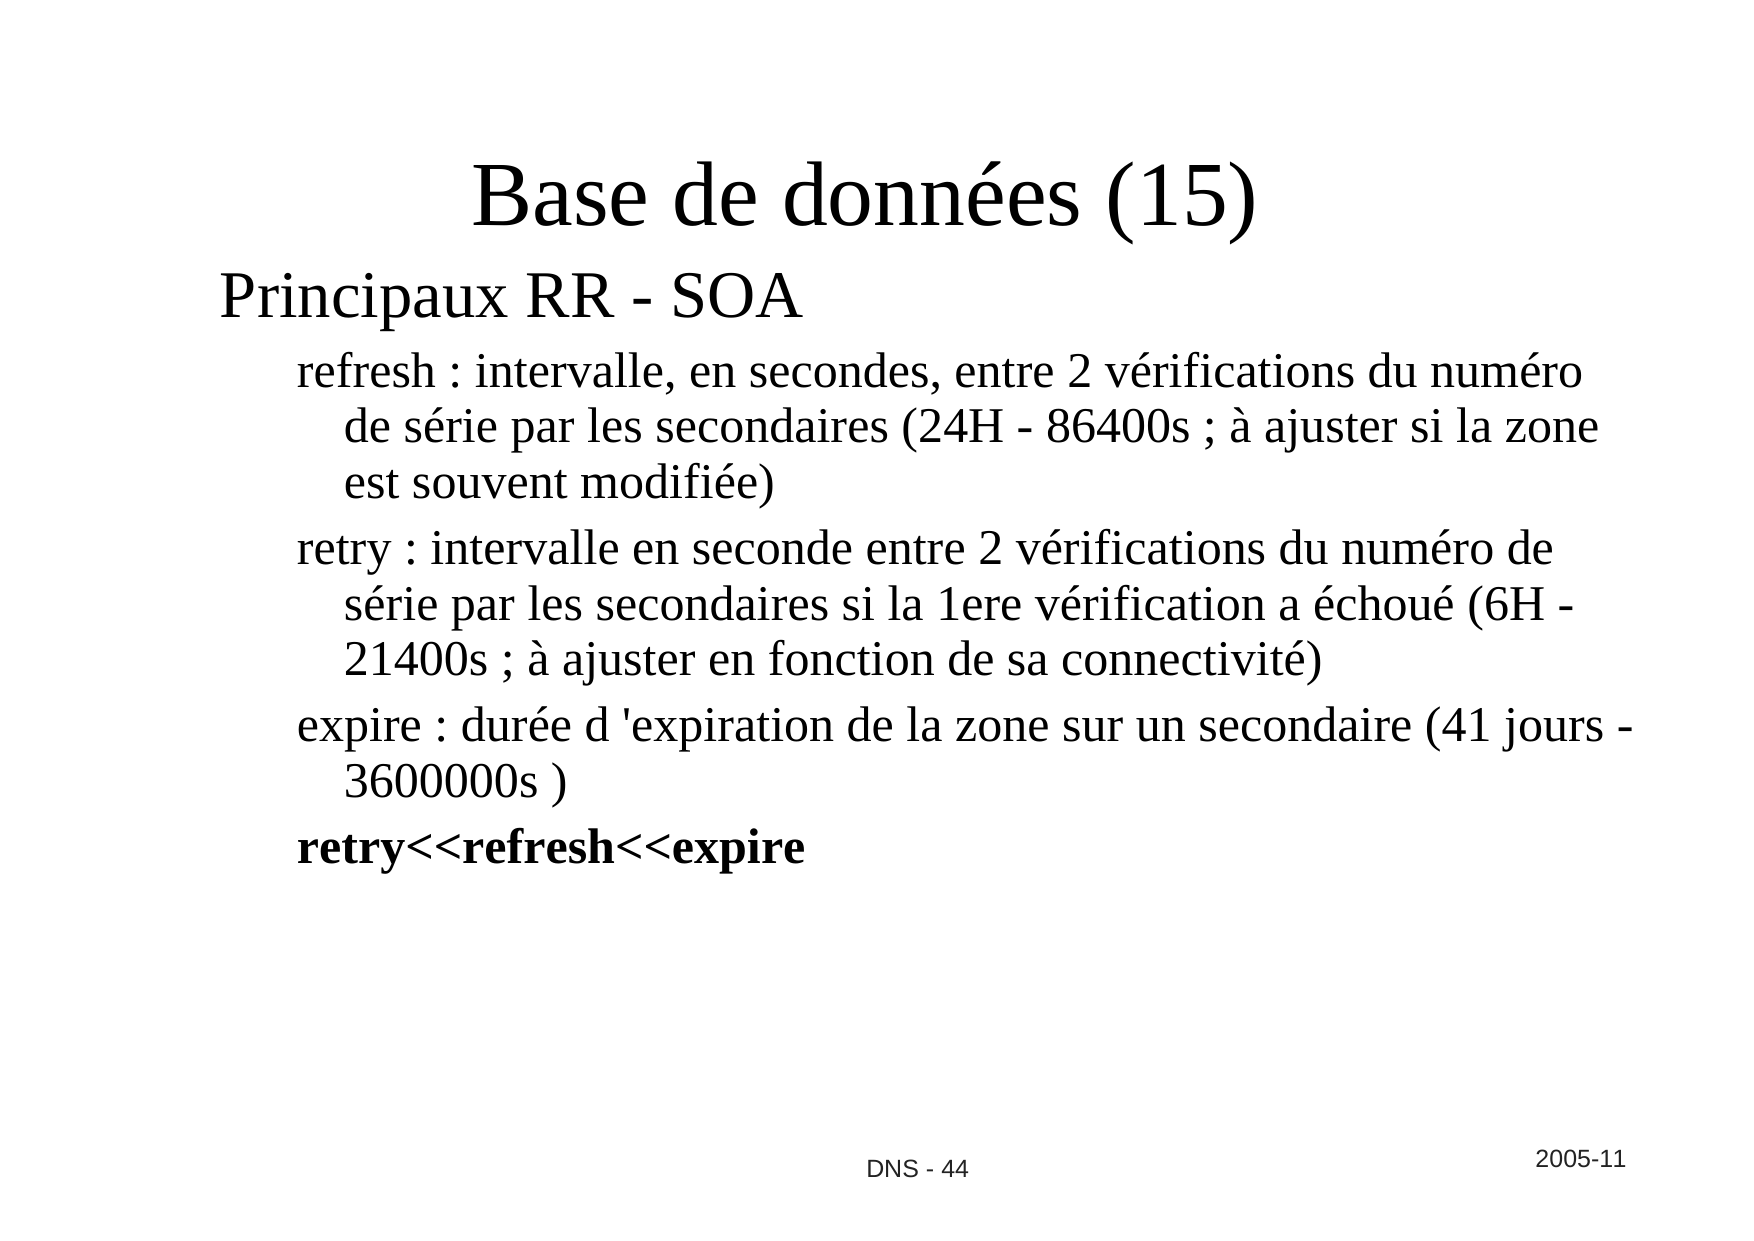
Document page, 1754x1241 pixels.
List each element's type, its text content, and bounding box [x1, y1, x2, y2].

list Principaux RR - SOA refresh : intervalle, en secondes, entre 2 vérifications du numéro de série par les secondaires (24H - 86400s ; à ajuster si la zone est souvent modifiée) retry : intervalle en seconde entre 2 vérifications du numéro de série par les secondaires si la 1ere vérification a échoué (6H - 21400s ; à ajuster en fonction de sa connectivité) expire : durée d 'expiration de la zone sur un secondaire (41 jours -3600000s ) retry<<refresh<<expire [187, 250, 1650, 941]
title Base de données (15) [187, 109, 1545, 250]
